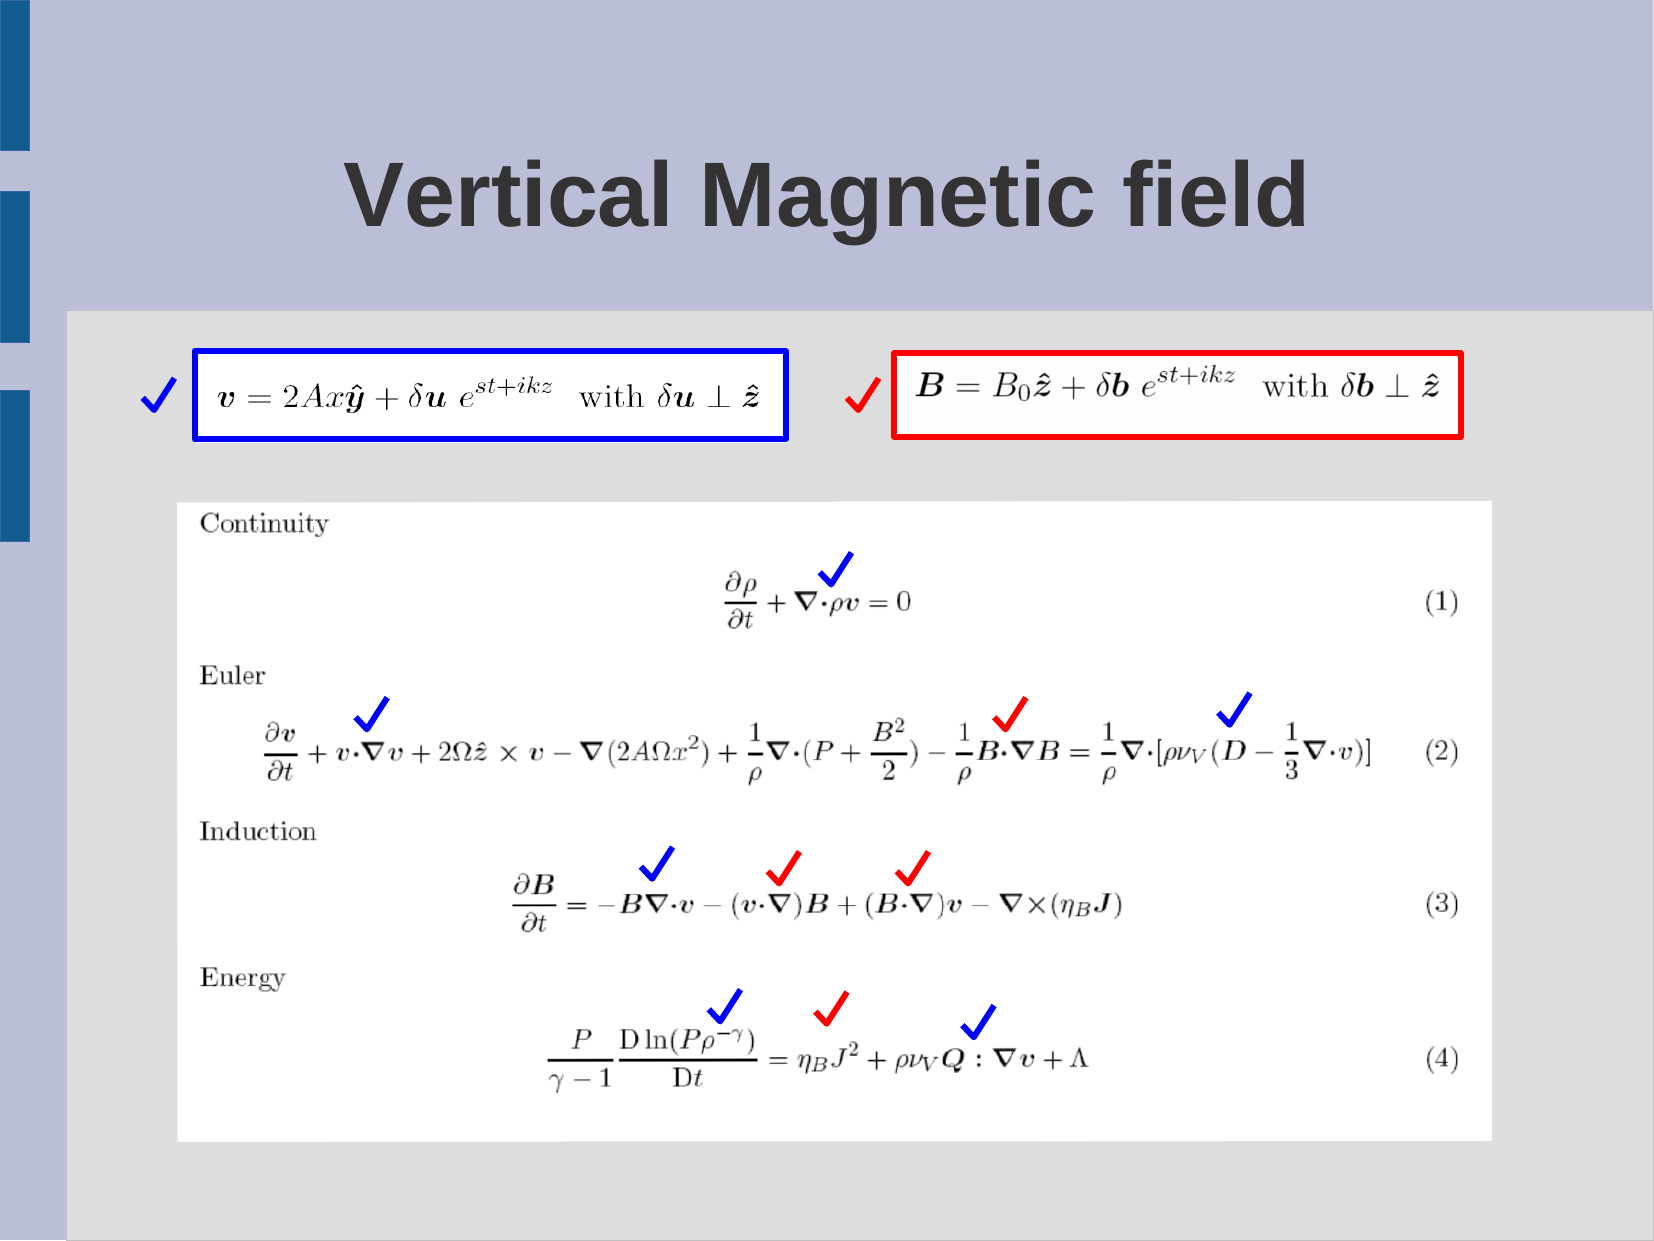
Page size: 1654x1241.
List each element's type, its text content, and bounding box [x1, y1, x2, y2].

picture [897, 356, 1458, 434]
title Vertical Magnetic field [121, 91, 1534, 299]
picture [198, 354, 783, 436]
picture [176, 500, 1492, 1142]
